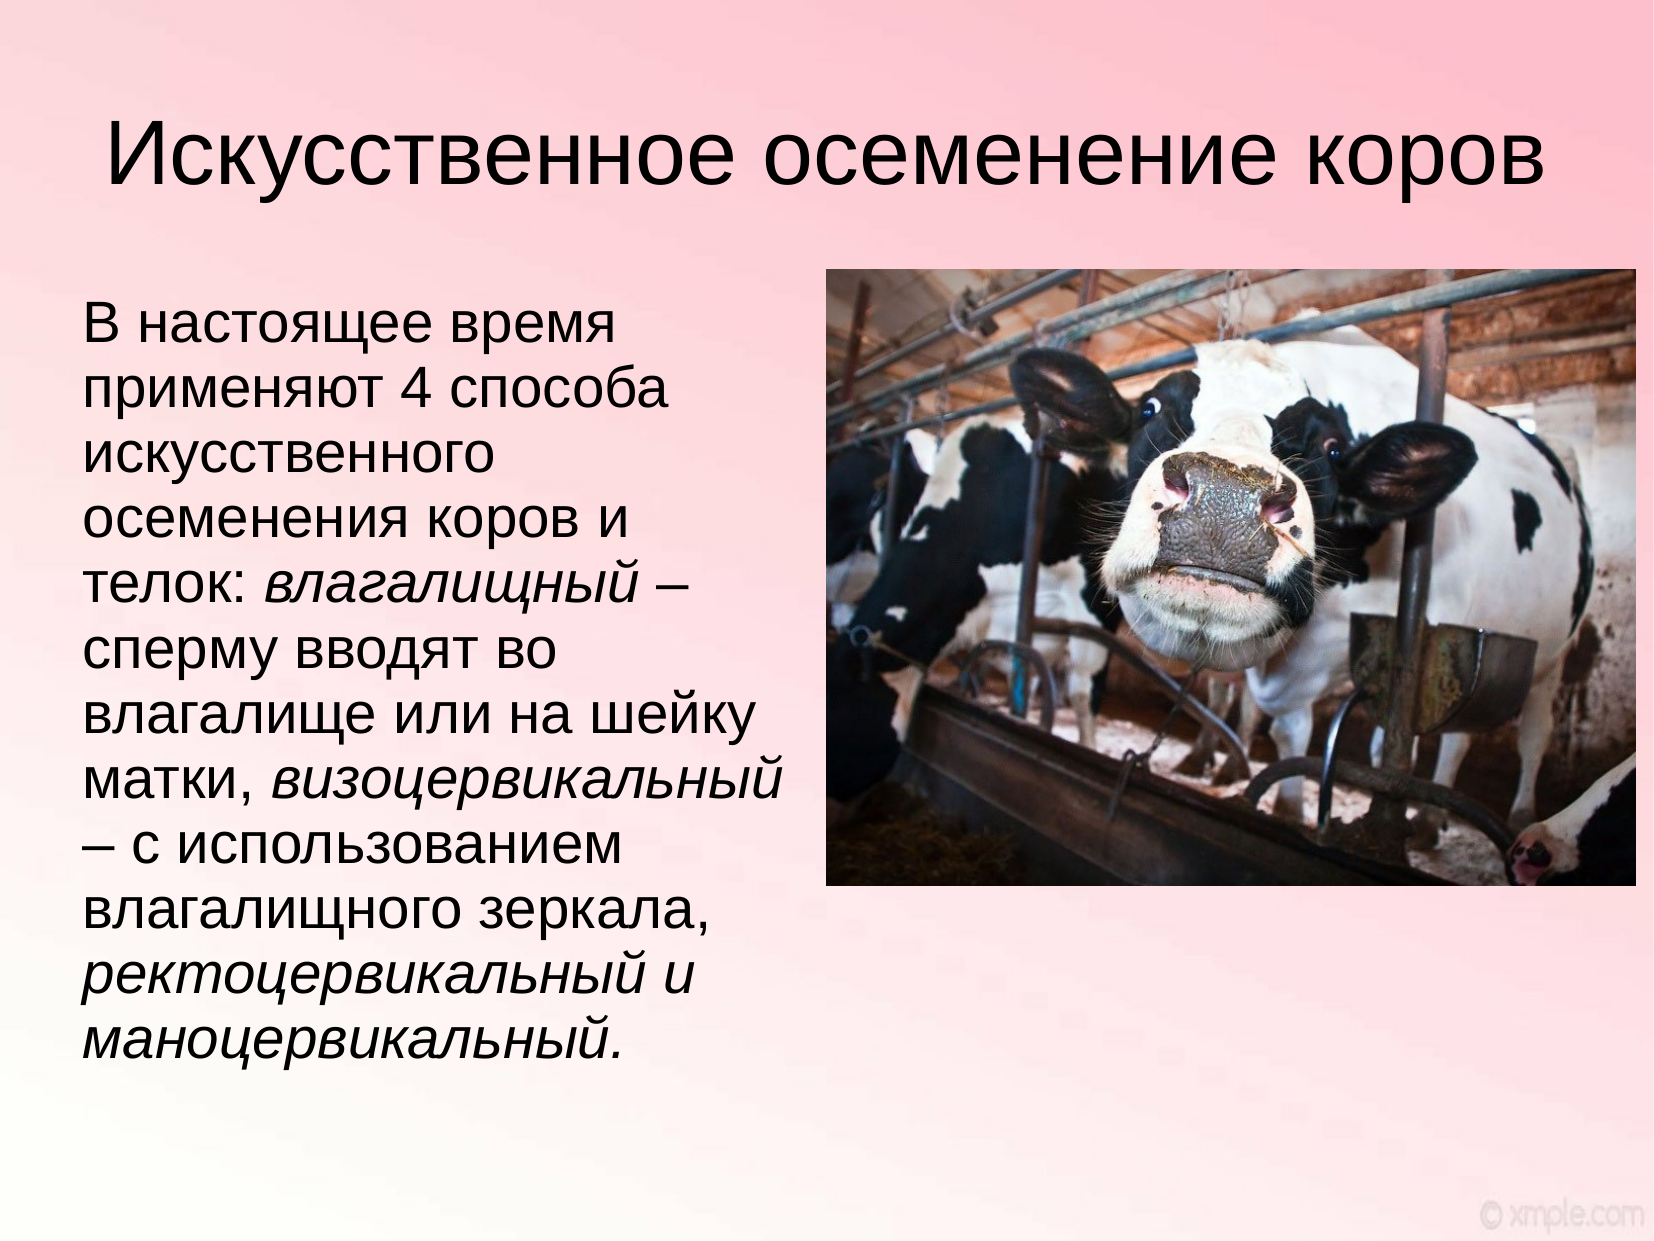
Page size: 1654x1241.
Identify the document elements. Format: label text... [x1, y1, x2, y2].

title Искусственное осеменение коров [82, 49, 1571, 257]
picture [0, 0, 1654, 1241]
list В настоящее время применяют 4 способа искусственного осеменения коров и телок: влагалищный – сперму вводят во влагалище или на шейку матки, визоцервикальный – с использованием влагалищного зеркала, ректоцервикальный и маноцервикальный. [82, 290, 809, 1109]
